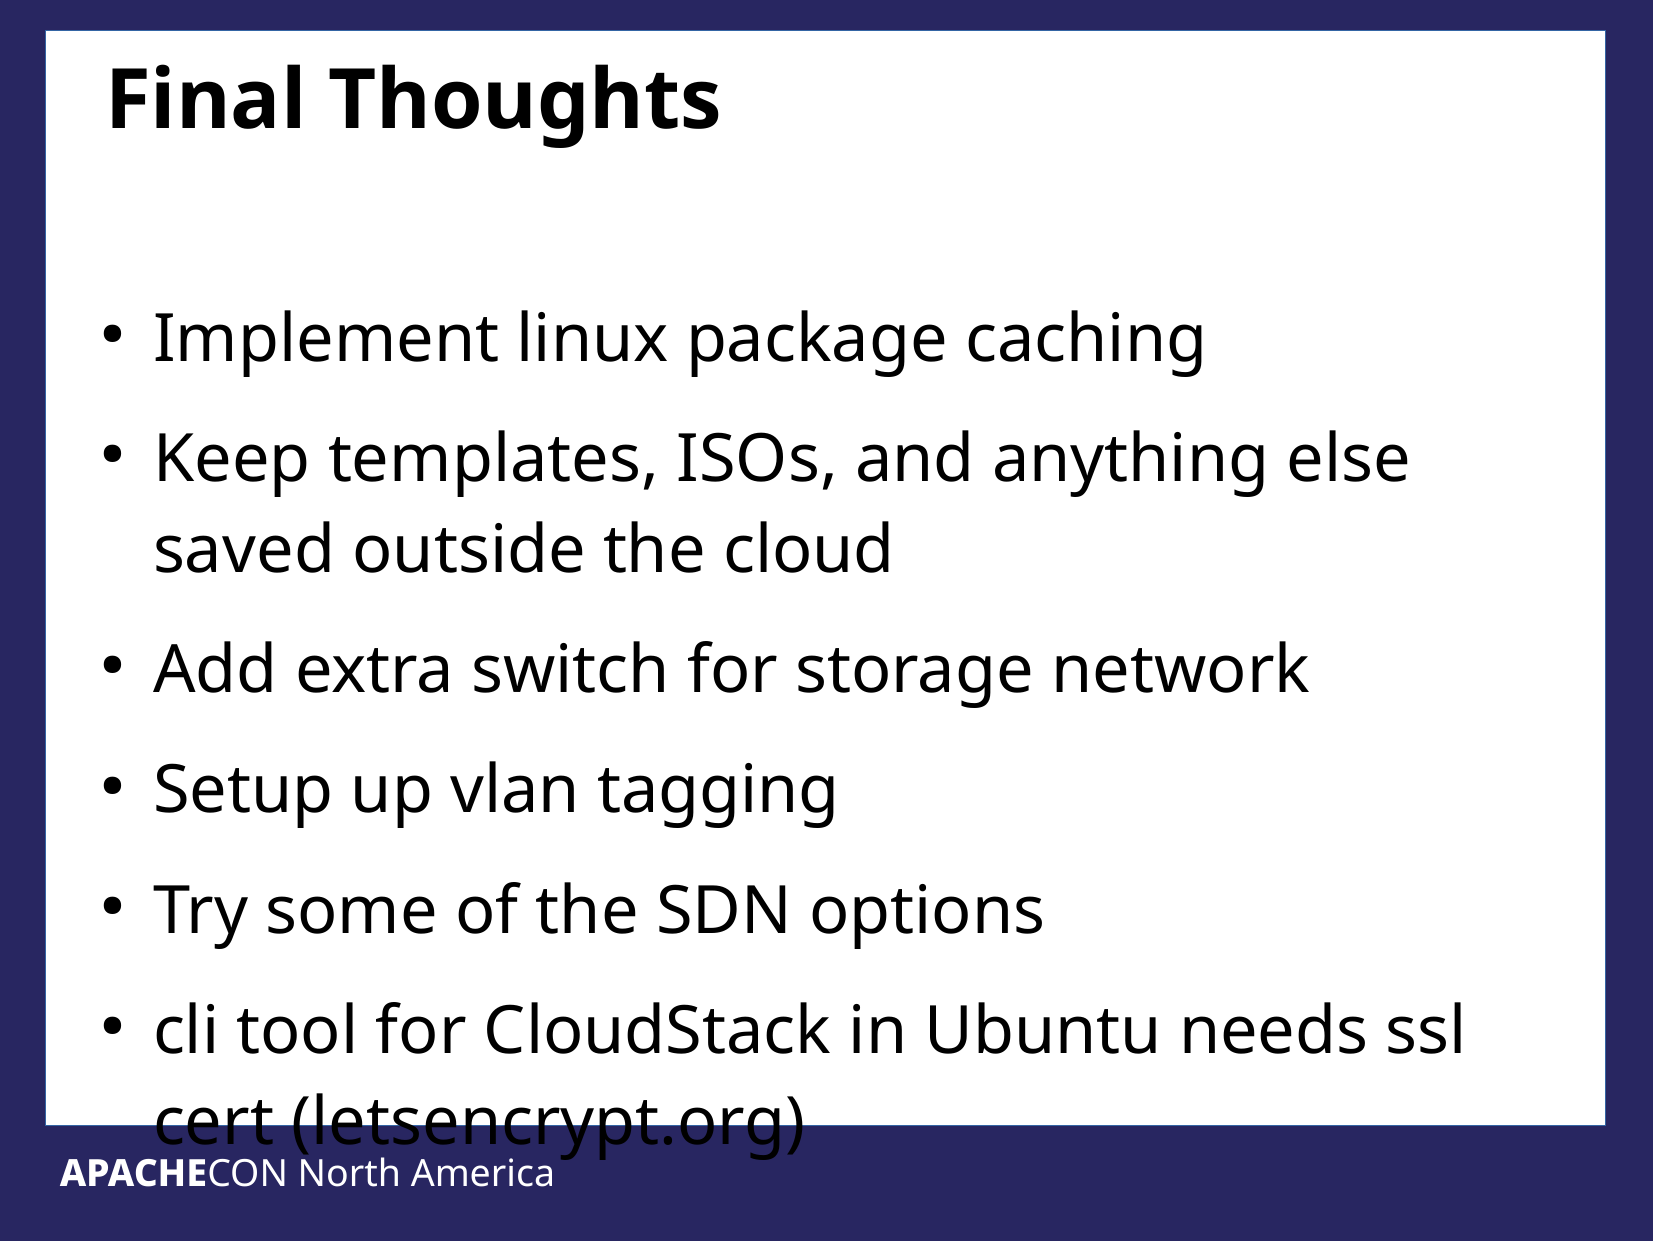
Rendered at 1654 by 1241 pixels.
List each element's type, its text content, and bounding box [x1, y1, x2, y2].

list Implement linux package caching Keep templates, ISOs, and anything else saved outside the cloud Add extra switch for storage network Setup up vlan tagging Try some of the SDN options cli tool for CloudStack in Ubuntu needs ssl cert (letsencrypt.org) [82, 290, 1571, 1010]
title Final Thoughts [105, 42, 1546, 264]
